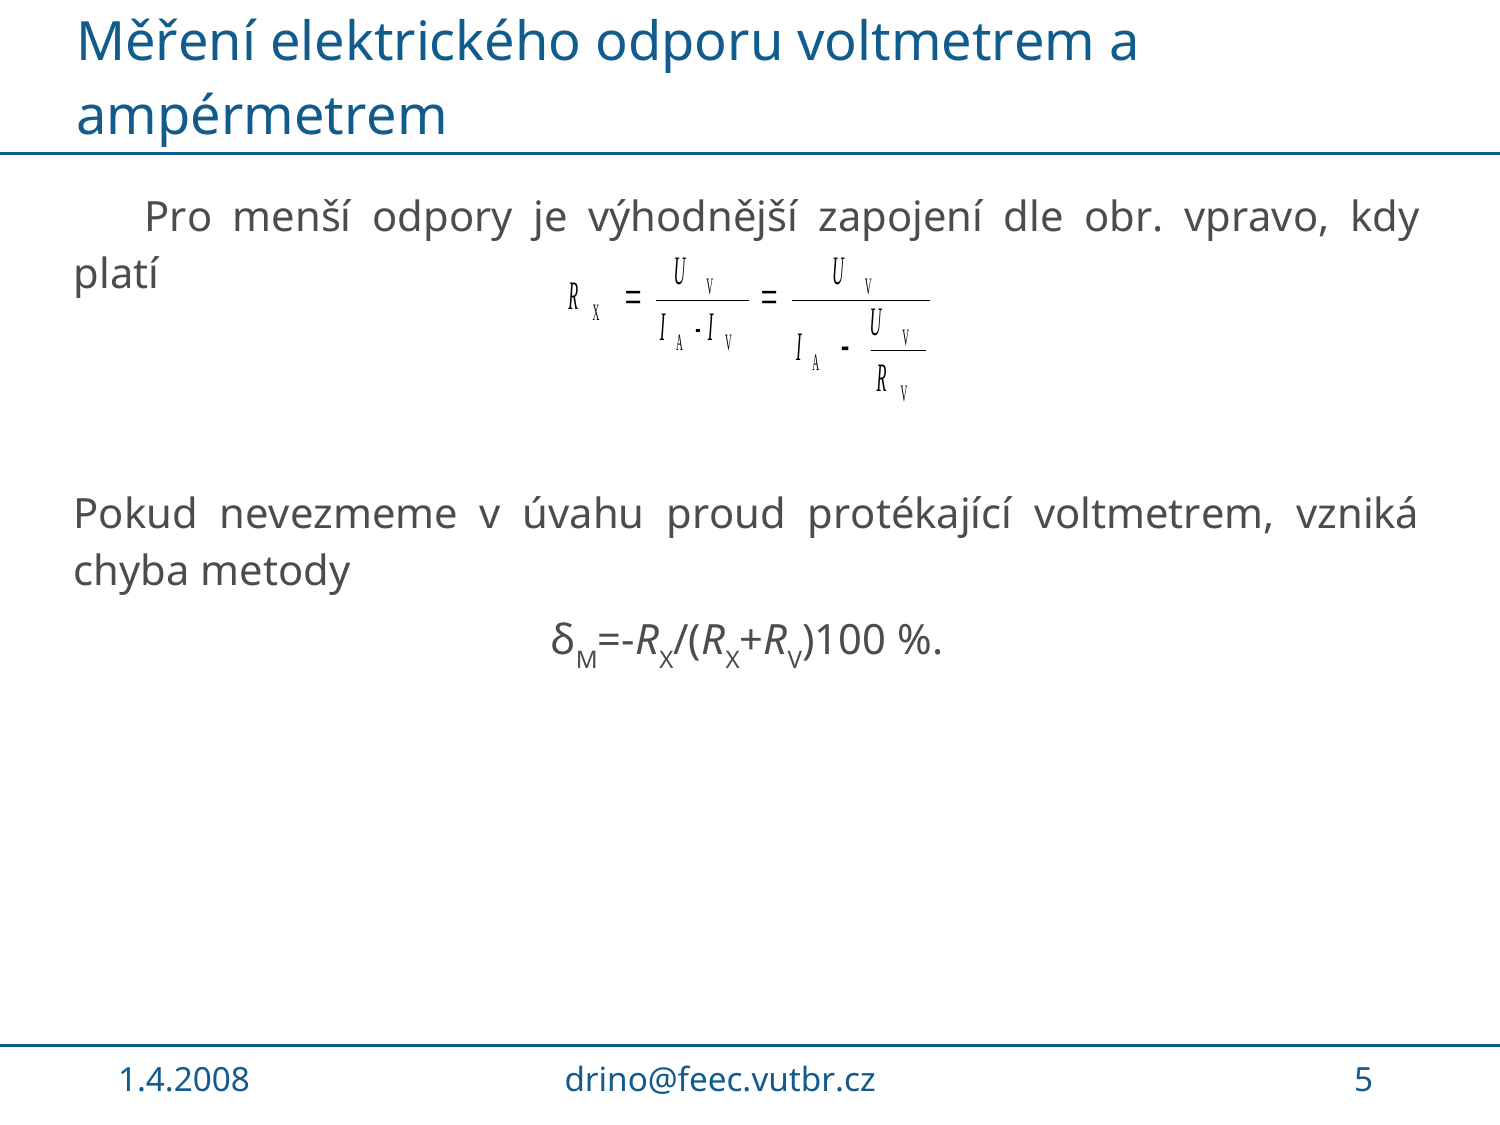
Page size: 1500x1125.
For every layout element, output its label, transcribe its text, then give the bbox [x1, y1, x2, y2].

title Měření elektrického odporu voltmetrem a ampérmetrem [0, 0, 1500, 152]
text_box Pro menší odpory je výhodnější zapojení dle obr. vpravo, kdy platí Pokud nevezmeme v úvahu proud protékající voltmetrem, vzniká chyba metody δM=-RX/(RX+RV)100 %. [59, 178, 1442, 683]
text_box 1.4.2008 [103, 1049, 432, 1125]
text_box <číslo> [1075, 1049, 1388, 1125]
picture [561, 245, 939, 412]
text_box drino@feec.vutbr.cz [454, 1049, 987, 1125]
